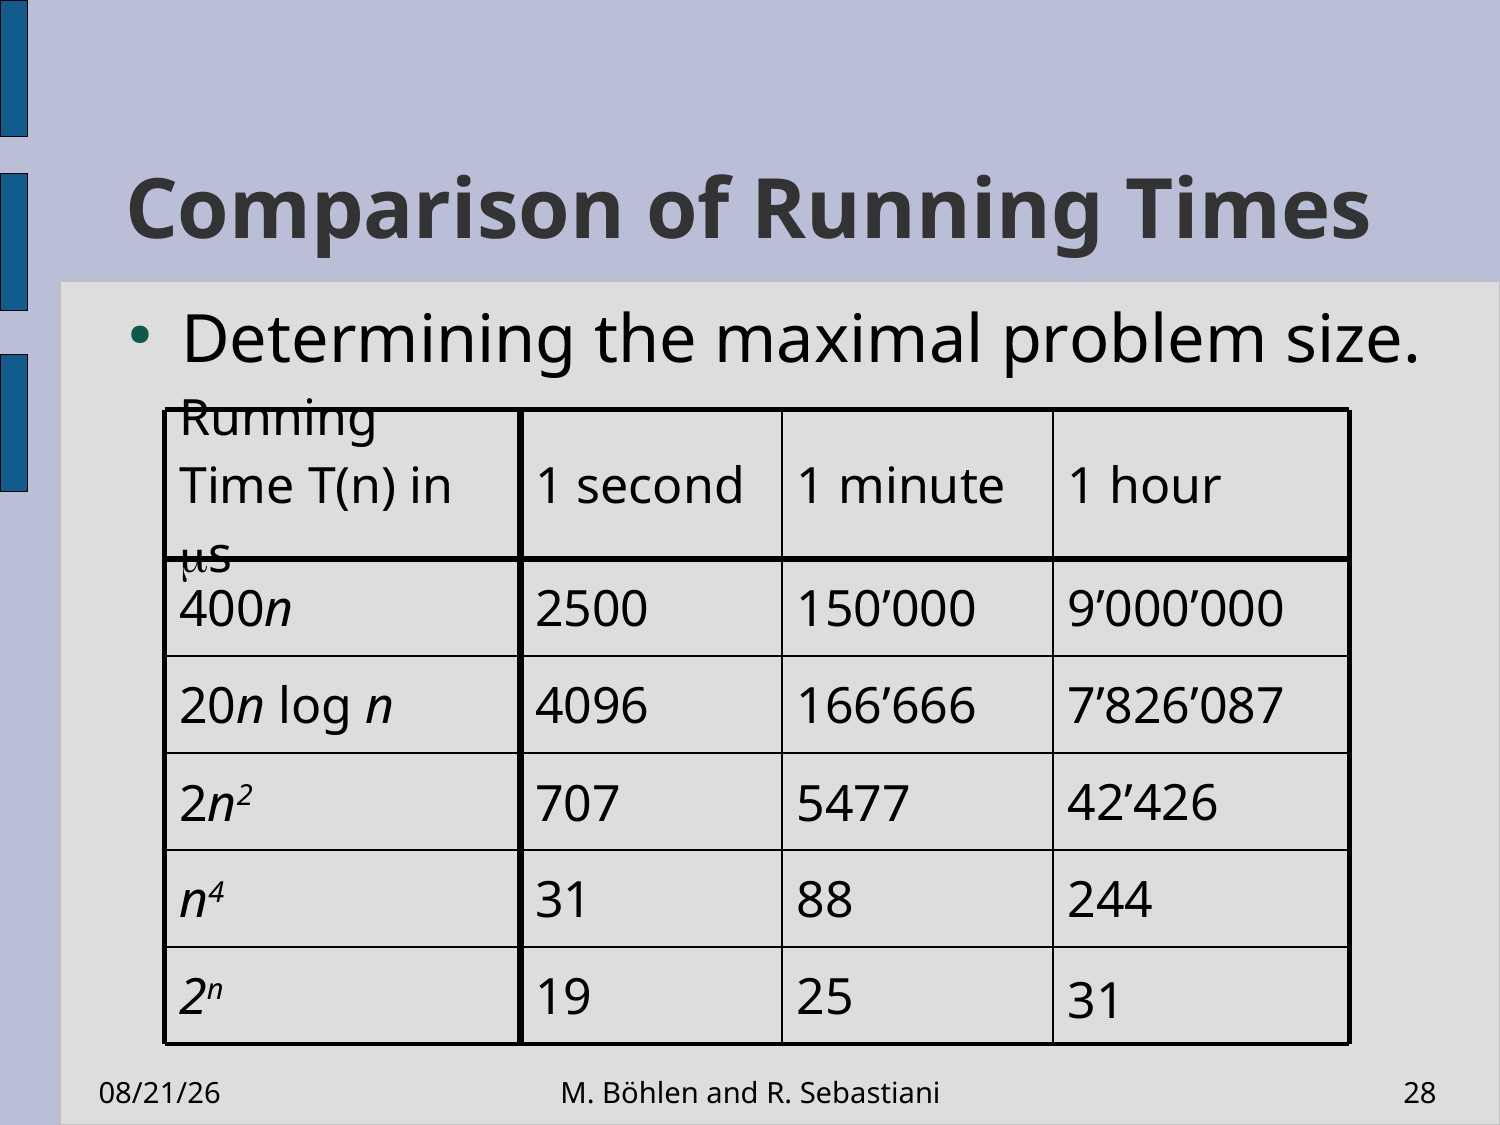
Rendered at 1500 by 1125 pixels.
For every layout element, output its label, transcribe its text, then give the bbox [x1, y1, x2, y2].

list 4096 [524, 657, 781, 752]
list 166’666 [783, 657, 1052, 752]
list 31 [524, 851, 781, 946]
list 88 [783, 851, 1052, 946]
list 42’426 [1054, 754, 1347, 849]
list 1 hour [1054, 412, 1347, 556]
list 5477 [783, 754, 1052, 849]
list 2n [167, 948, 517, 1042]
list n4 [167, 851, 517, 946]
list 9’000’000 [1054, 562, 1347, 655]
list 150’000 [783, 562, 1052, 655]
list 20n log n [167, 657, 517, 752]
title Comparison of Running Times [110, 67, 1392, 271]
list Determining the maximal problem size. [95, 283, 1467, 398]
list 2500 [524, 562, 781, 655]
list 2n2 [167, 754, 517, 849]
list 7’826’087 [1054, 657, 1347, 752]
list Running Time T(n) in s [167, 412, 517, 556]
list 1 minute [783, 412, 1052, 556]
list 707 [524, 754, 781, 849]
list 31 [1052, 950, 1350, 1048]
list 25 [783, 948, 1052, 1042]
list 400n [167, 562, 517, 655]
list 1 second [524, 412, 781, 556]
list 19 [524, 948, 781, 1042]
list 244 [1054, 851, 1347, 946]
